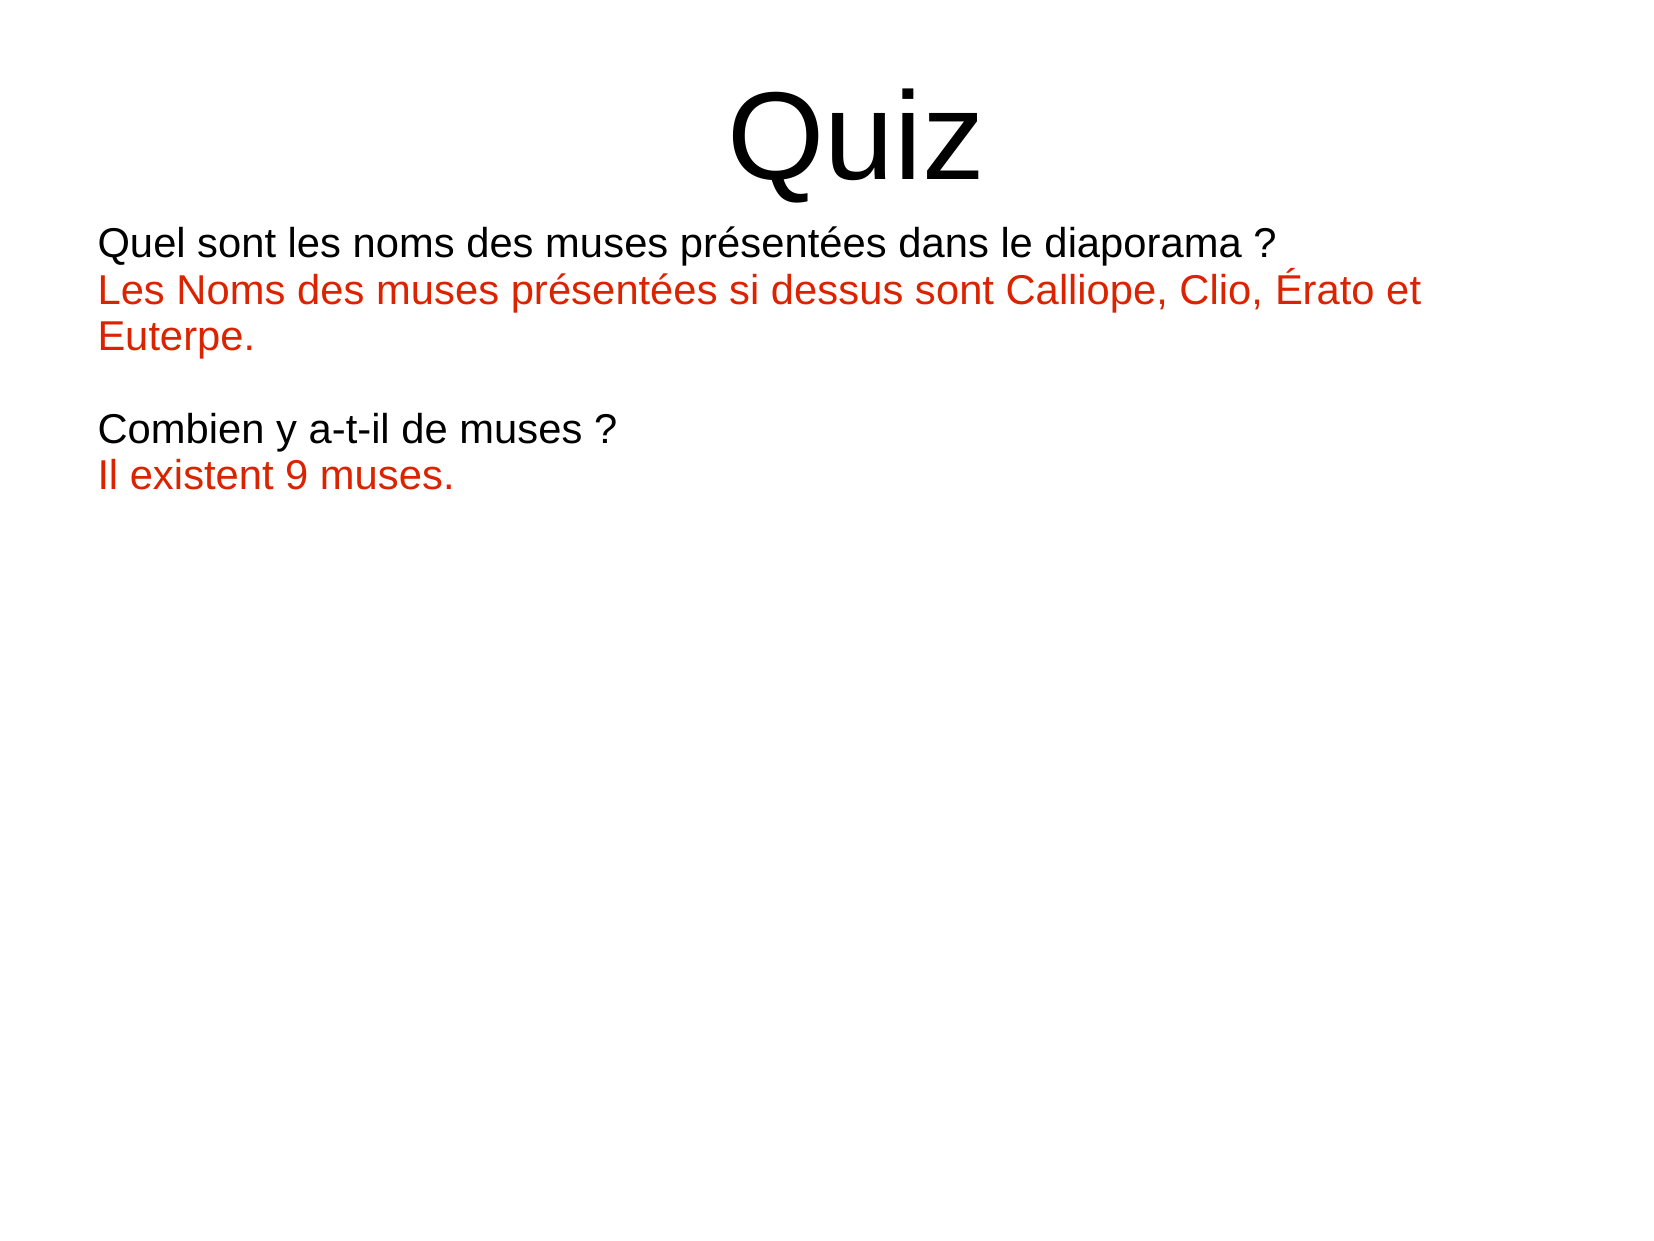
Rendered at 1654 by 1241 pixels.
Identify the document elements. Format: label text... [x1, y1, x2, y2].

text_box Quiz [460, 59, 1252, 212]
text_box Quel sont les noms des muses présentées dans le diaporama ? Les Noms des muses présentées si dessus sont Calliope, Clio, Érato et Euterpe. Combien y a-t-il de muses ? Il existent 9 muses. [82, 212, 1441, 742]
